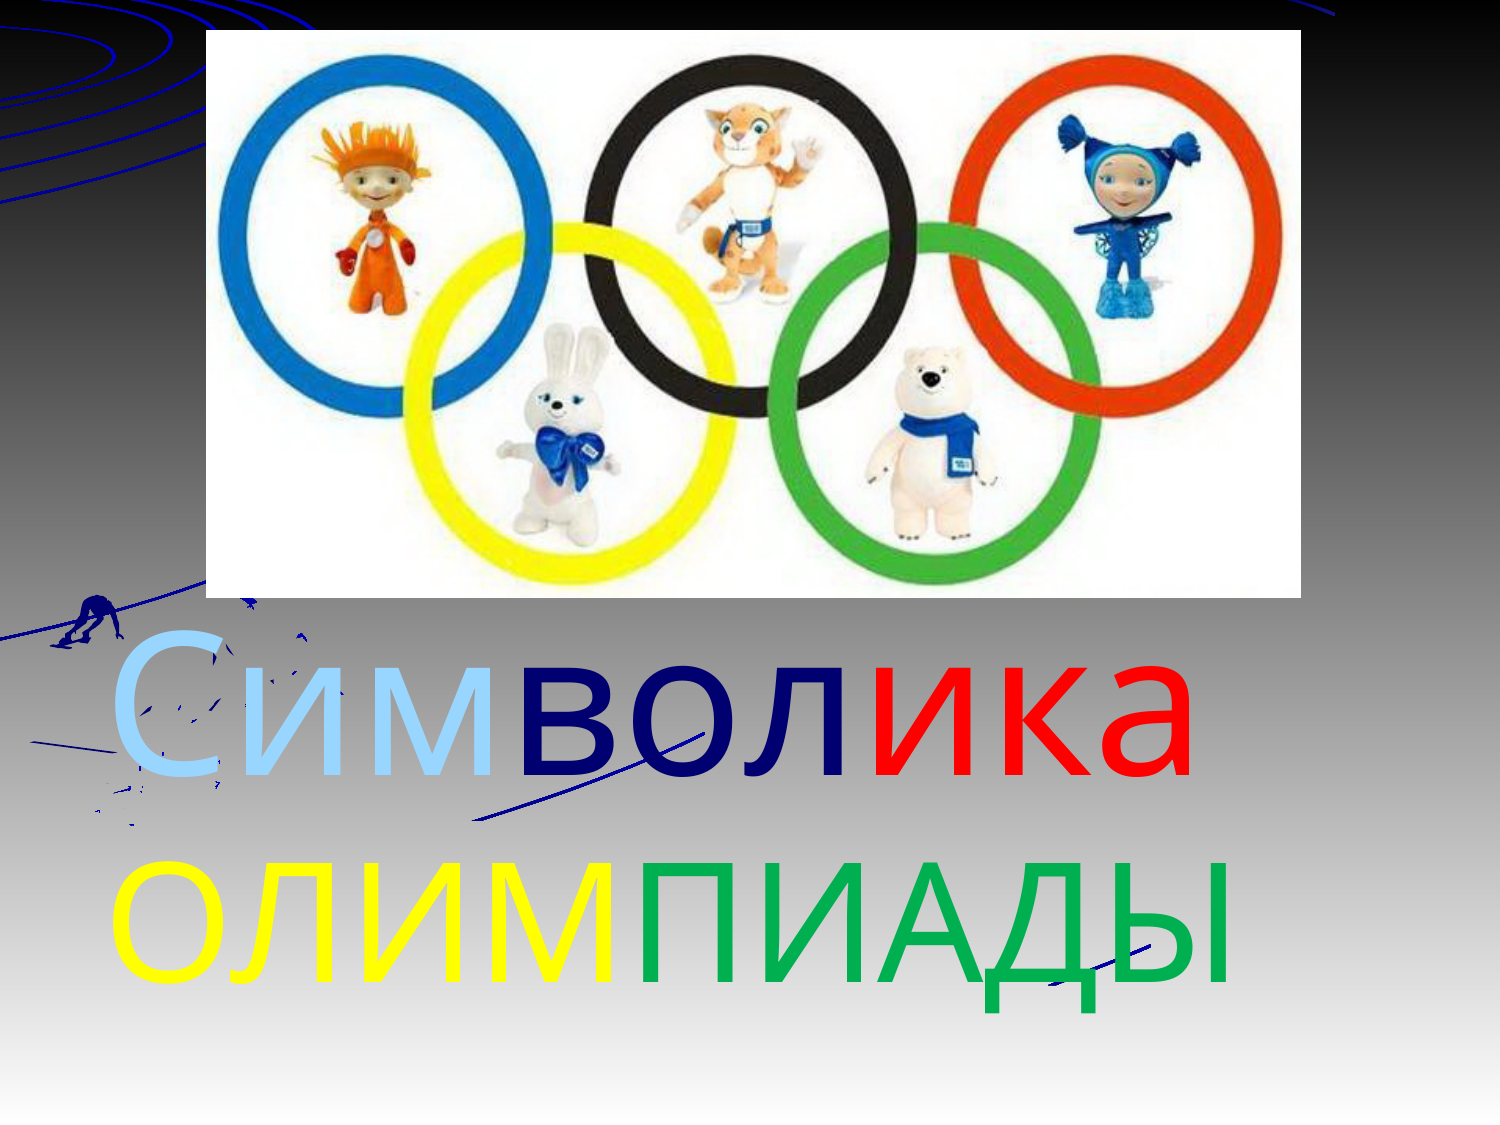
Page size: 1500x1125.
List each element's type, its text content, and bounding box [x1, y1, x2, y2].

title Символика ОЛИМПИАДЫ [88, 255, 1487, 1024]
picture [206, 30, 1301, 598]
